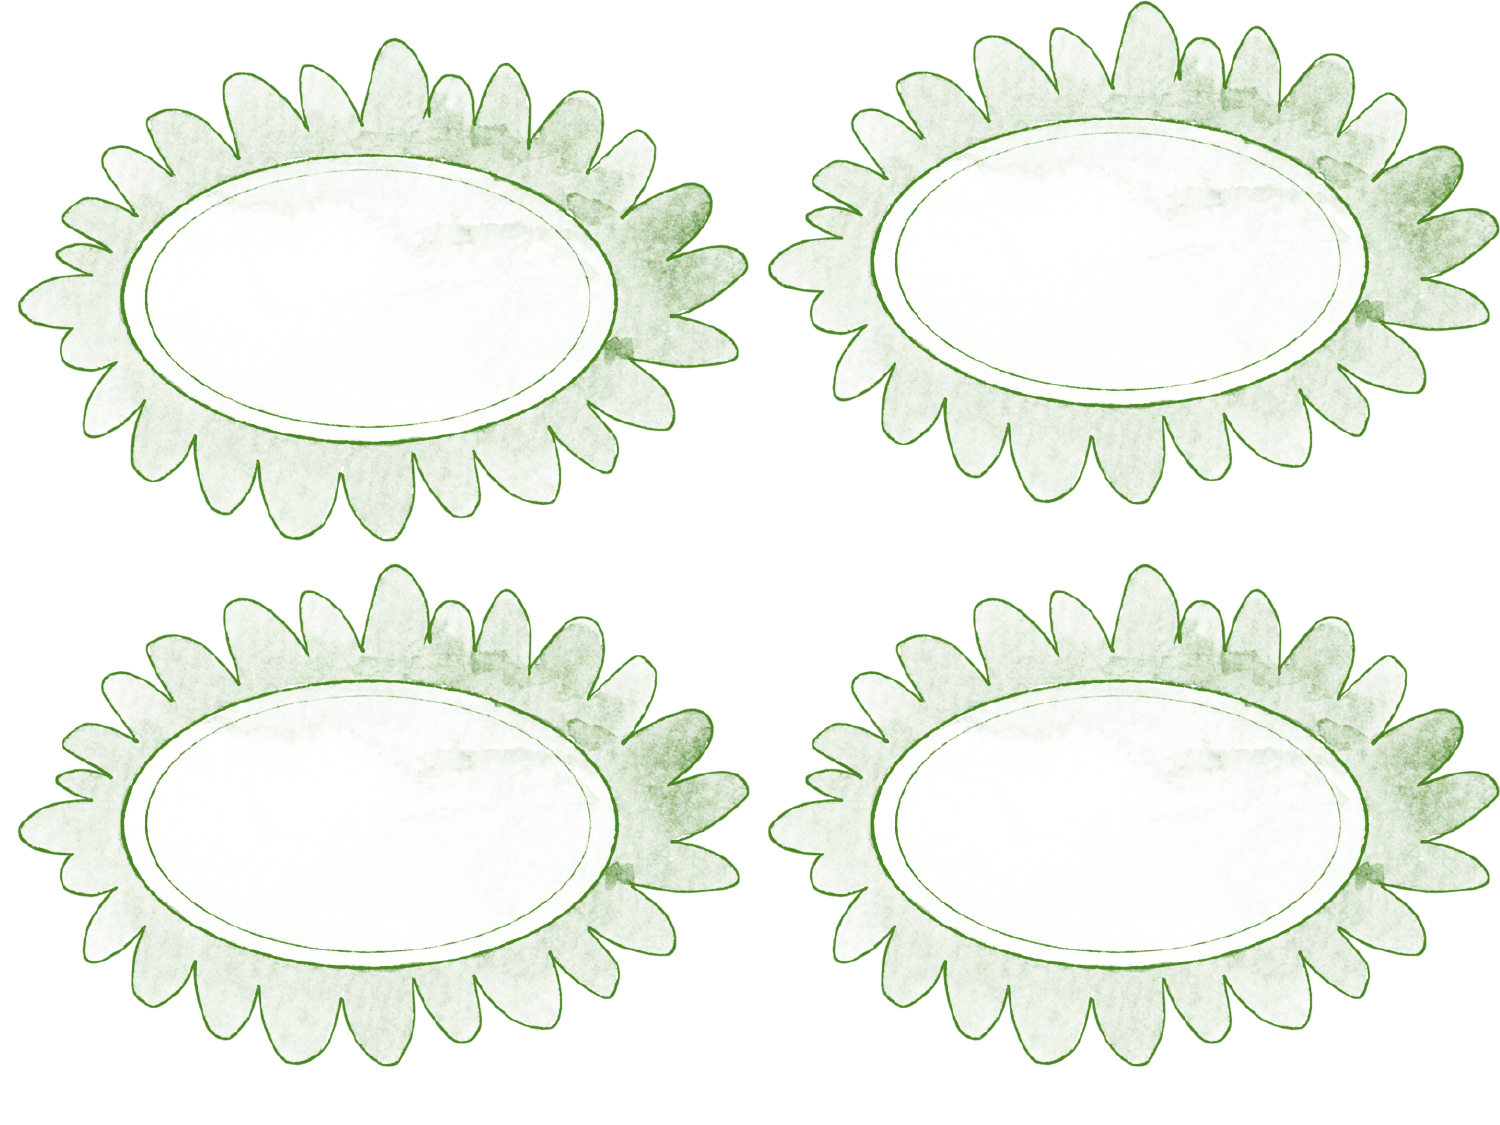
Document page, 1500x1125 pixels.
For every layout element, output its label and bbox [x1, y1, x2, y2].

picture [16, 562, 751, 1067]
picture [766, 0, 1500, 505]
picture [766, 562, 1500, 1067]
picture [16, 36, 750, 542]
